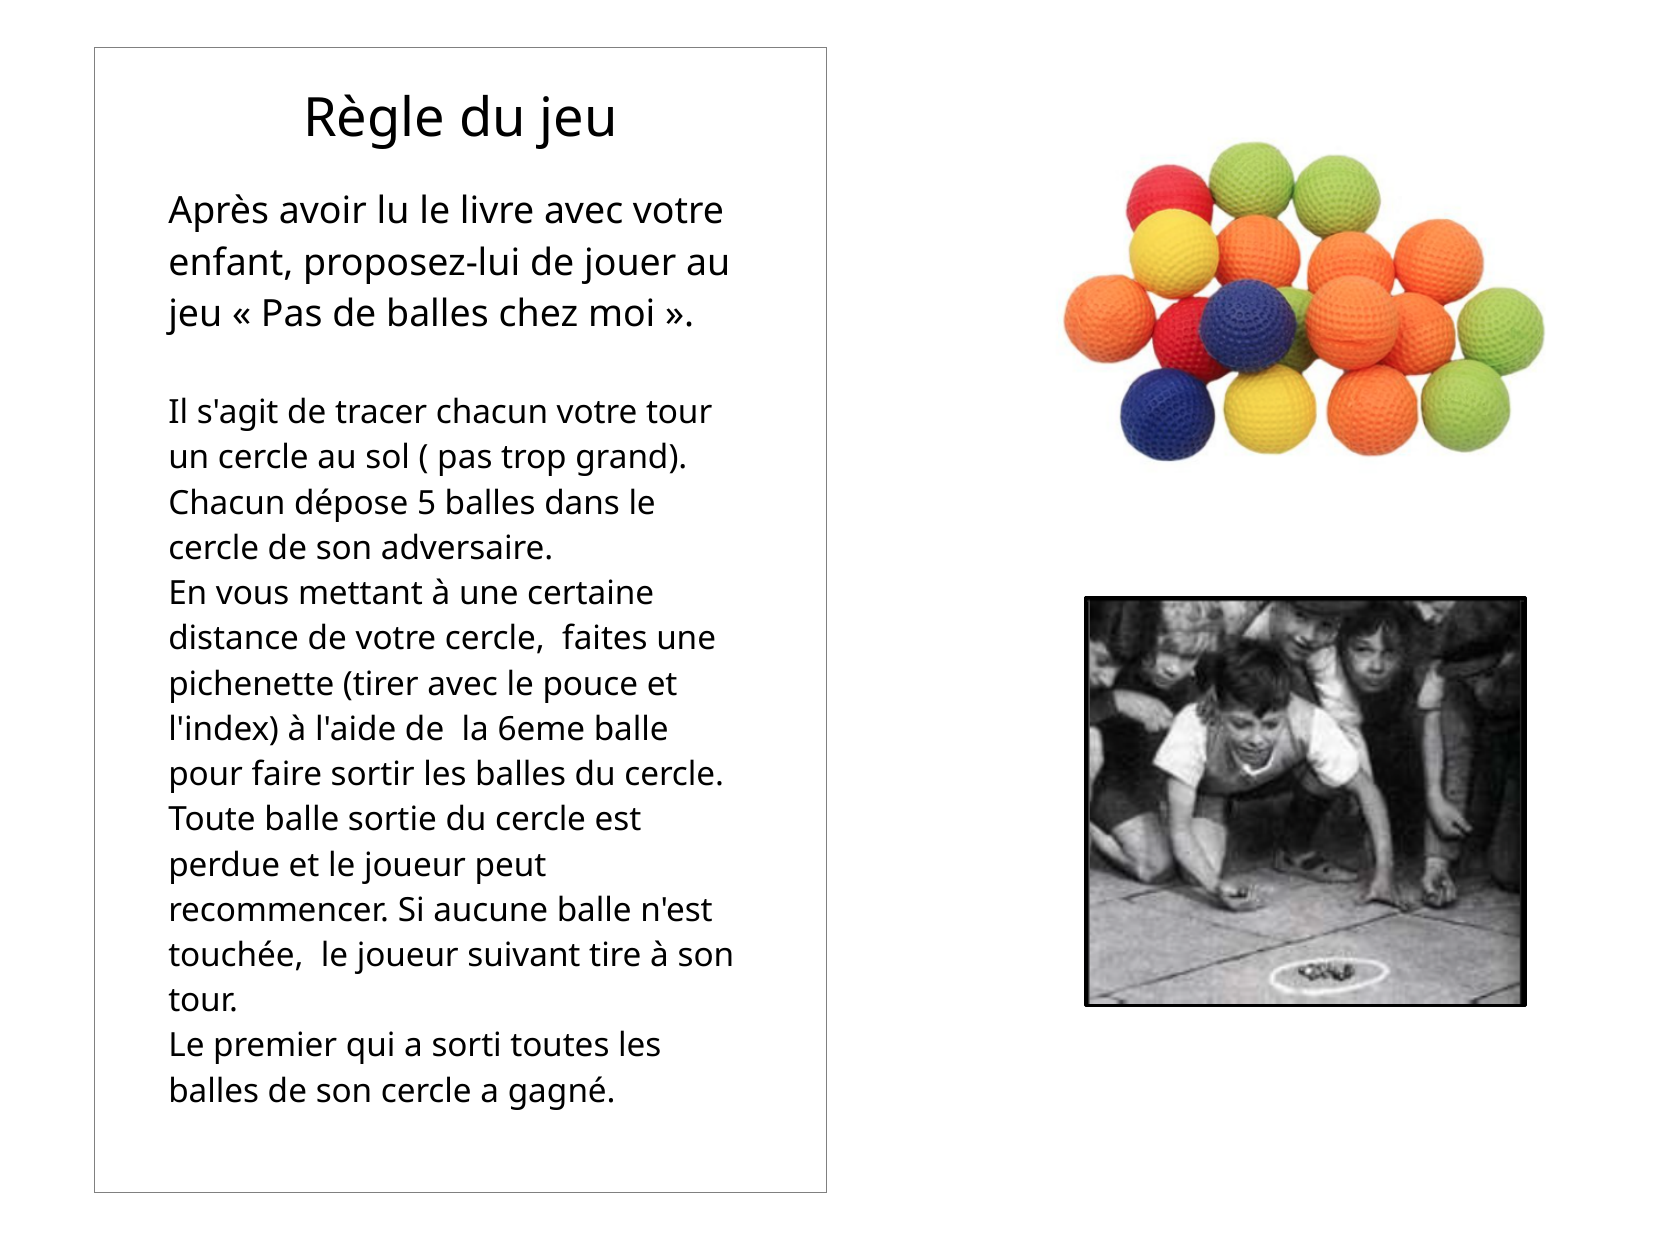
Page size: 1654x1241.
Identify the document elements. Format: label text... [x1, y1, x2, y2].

picture [1015, 93, 1560, 485]
text_box Après avoir lu le livre avec votre enfant, proposez-lui de jouer au jeu « Pas de balles chez moi ». Il s'agit de tracer chacun votre tour un cercle au sol ( pas trop grand). Chacun dépose 5 balles dans le cercle de son adversaire. En vous mettant à une certaine distance de votre cercle, faites une pichenette (tirer avec le pouce et l'index) à l'aide de la 6eme balle pour faire sortir les balles du cercle. Toute balle sortie du cercle est perdue et le joueur peut recommencer. Si aucune balle n'est touchée, le joueur suivant tire à son tour. Le premier qui a sorti toutes les balles de son cercle a gagné. [153, 176, 768, 1182]
text_box Règle du jeu [177, 70, 745, 138]
picture [1086, 598, 1524, 1004]
